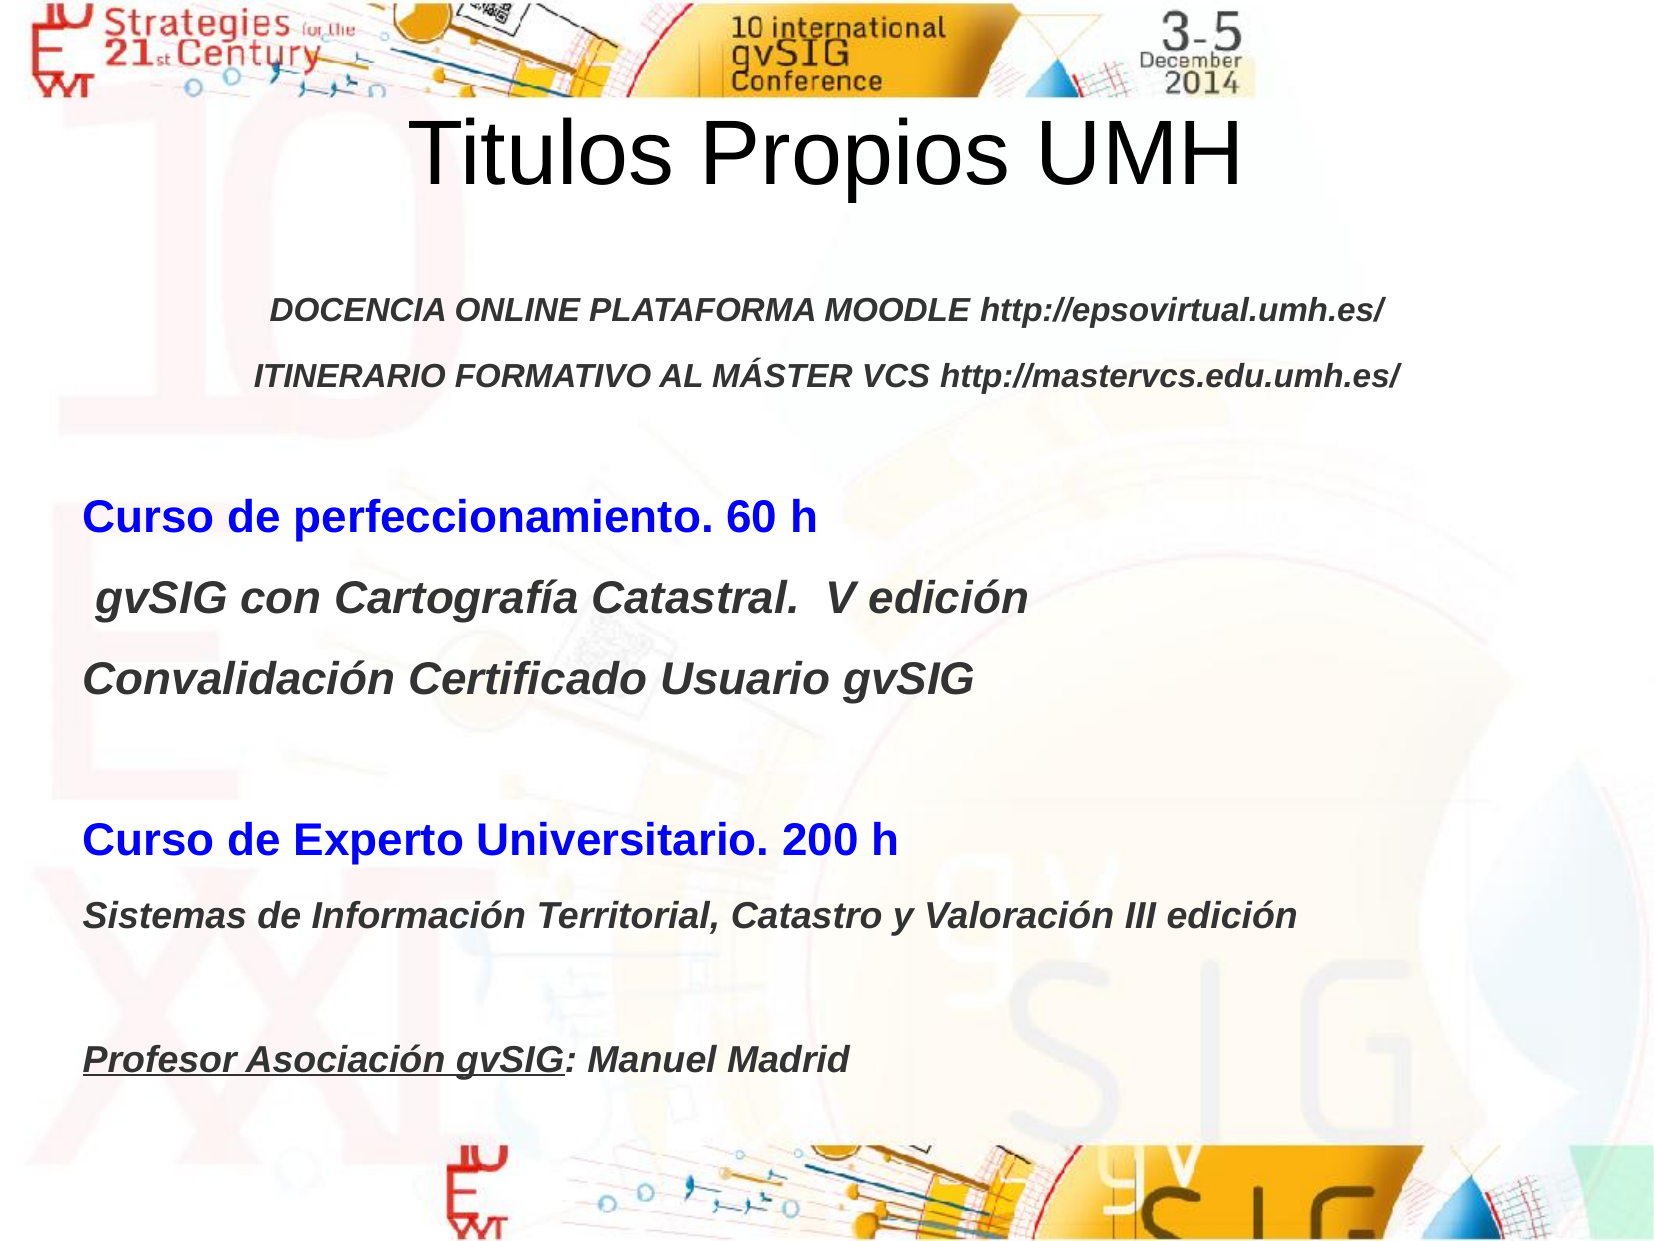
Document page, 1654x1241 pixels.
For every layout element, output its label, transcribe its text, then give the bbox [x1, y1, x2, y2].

title Titulos Propios UMH [82, 49, 1571, 210]
list DOCENCIA ONLINE PLATAFORMA MOODLE http://epsovirtual.umh.es/ ITINERARIO FORMATIVO AL MÁSTER VCS http://mastervcs.edu.umh.es/ Curso de perfeccionamiento. 60 h gvSIG con Cartografía Catastral. V edición Convalidación Certificado Usuario gvSIG Curso de Experto Universitario. 200 h Sistemas de Información Territorial, Catastro y Valoración III edición Profesor Asociación gvSIG: Manuel Madrid [82, 210, 1571, 1237]
picture [0, 0, 1654, 1241]
